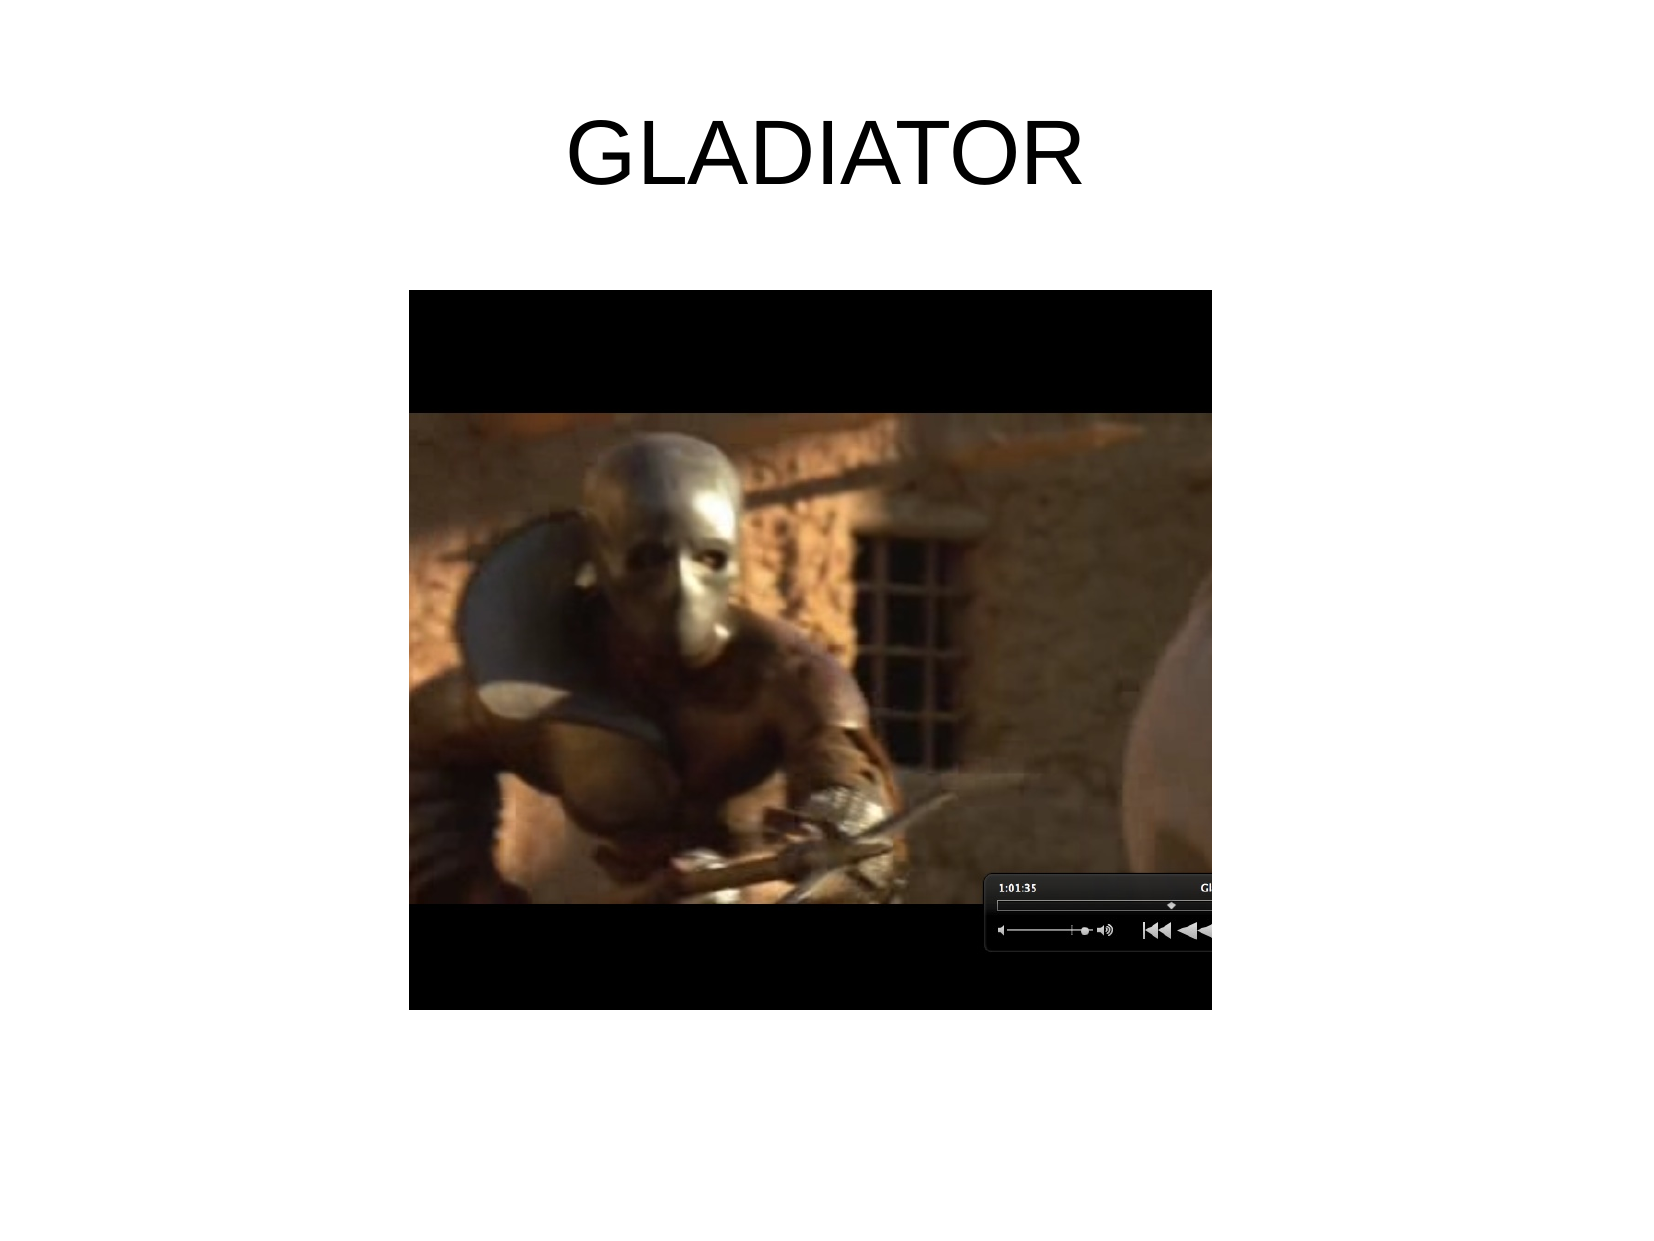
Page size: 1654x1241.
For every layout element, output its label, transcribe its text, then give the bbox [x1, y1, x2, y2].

title GLADIATOR [82, 49, 1571, 257]
picture [409, 290, 1212, 1010]
